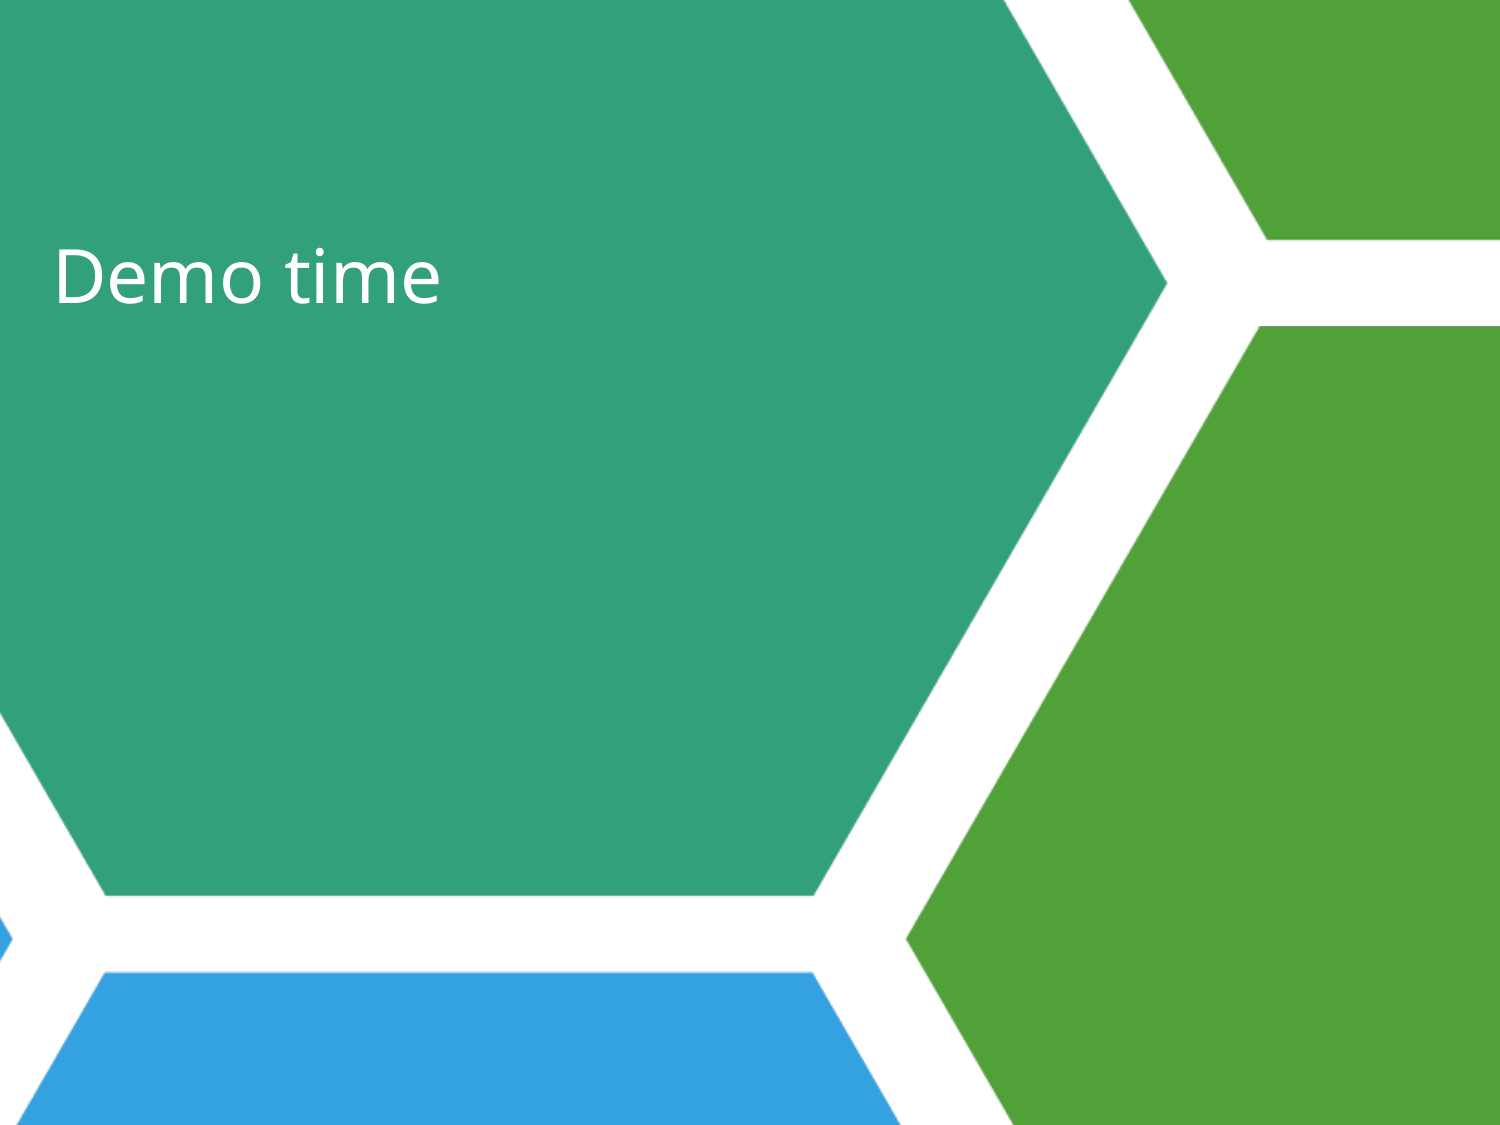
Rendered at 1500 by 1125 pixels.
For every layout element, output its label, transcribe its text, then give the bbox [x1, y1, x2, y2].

title Demo time [52, 147, 1099, 401]
picture [0, 0, 1500, 1125]
